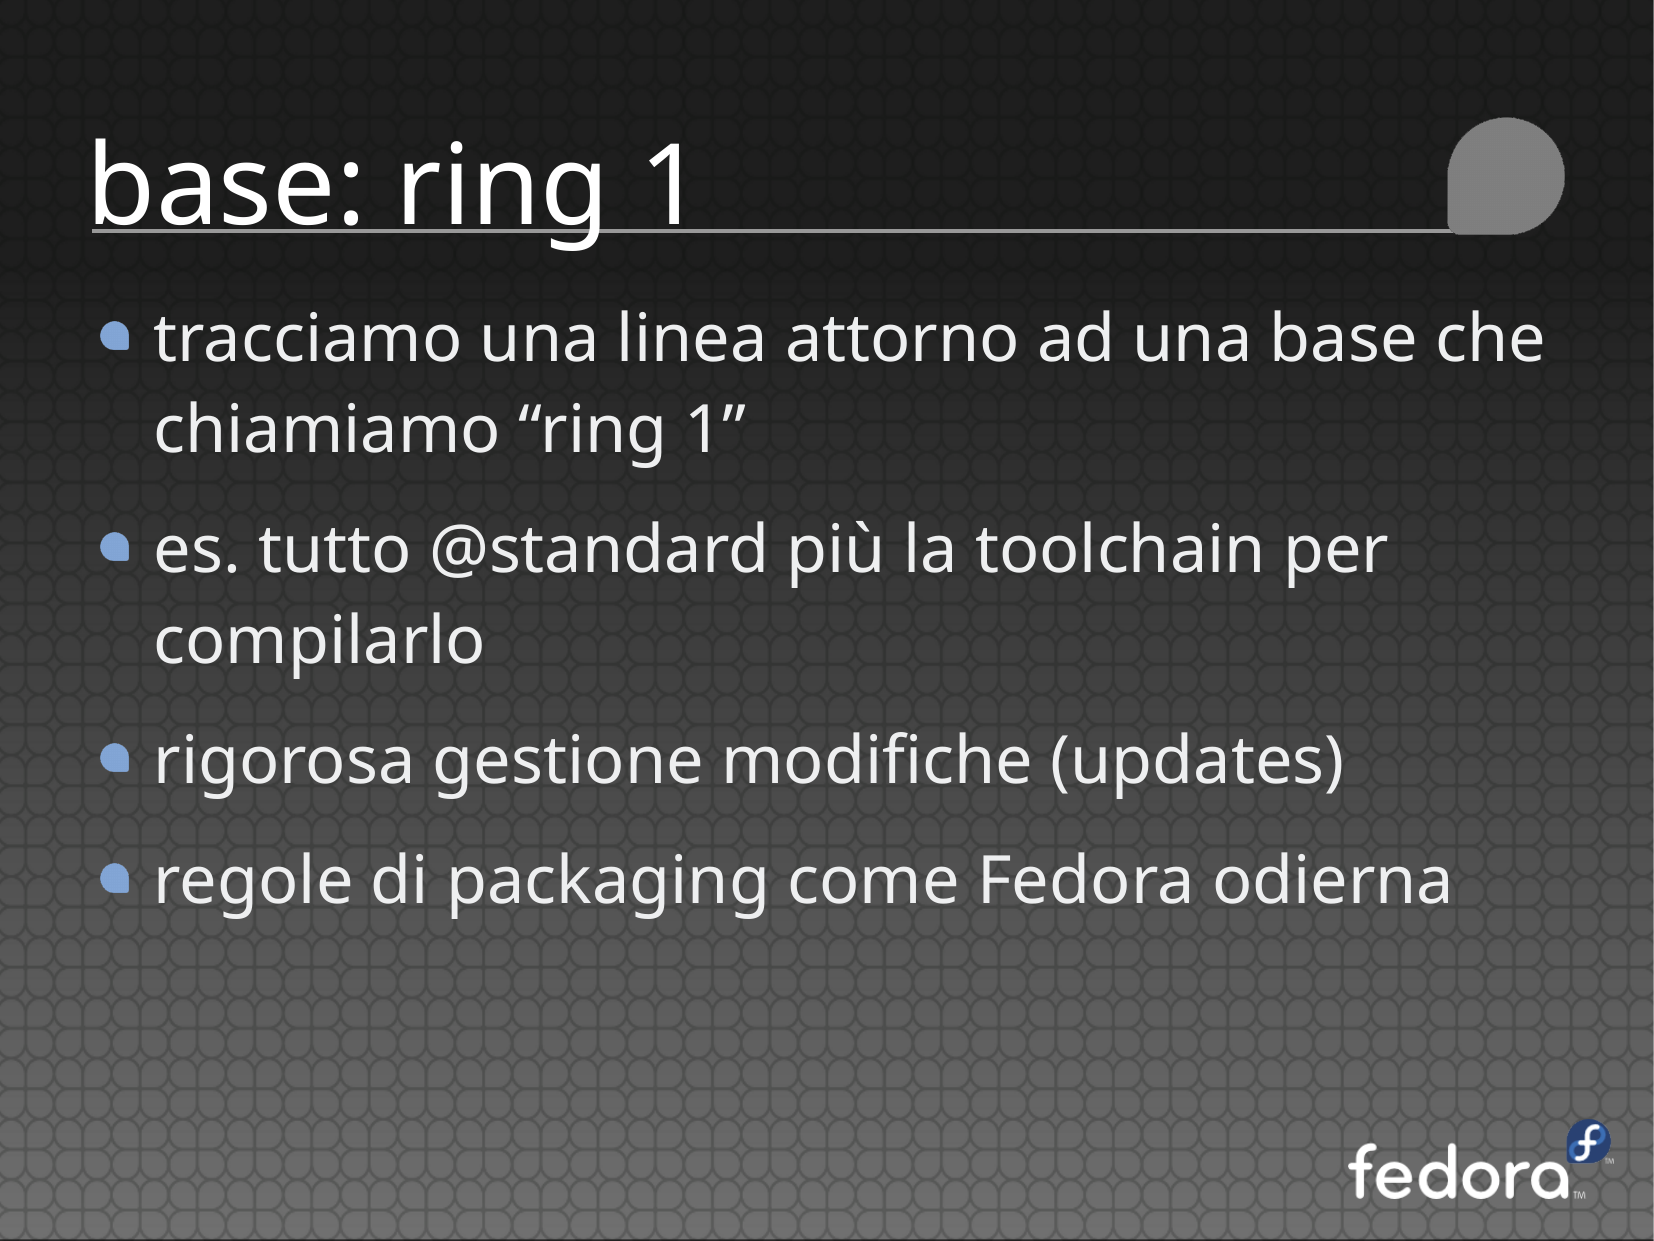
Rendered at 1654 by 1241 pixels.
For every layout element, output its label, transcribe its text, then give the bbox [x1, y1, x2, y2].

picture [0, 0, 1654, 1241]
list tracciamo una linea attorno ad una base che chiamiamo “ring 1” es. tutto @standard più la toolchain per compilarlo rigorosa gestione modifiche (updates) regole di packaging come Fedora odierna [82, 290, 1571, 1109]
title base: ring 1 [86, 112, 1576, 249]
